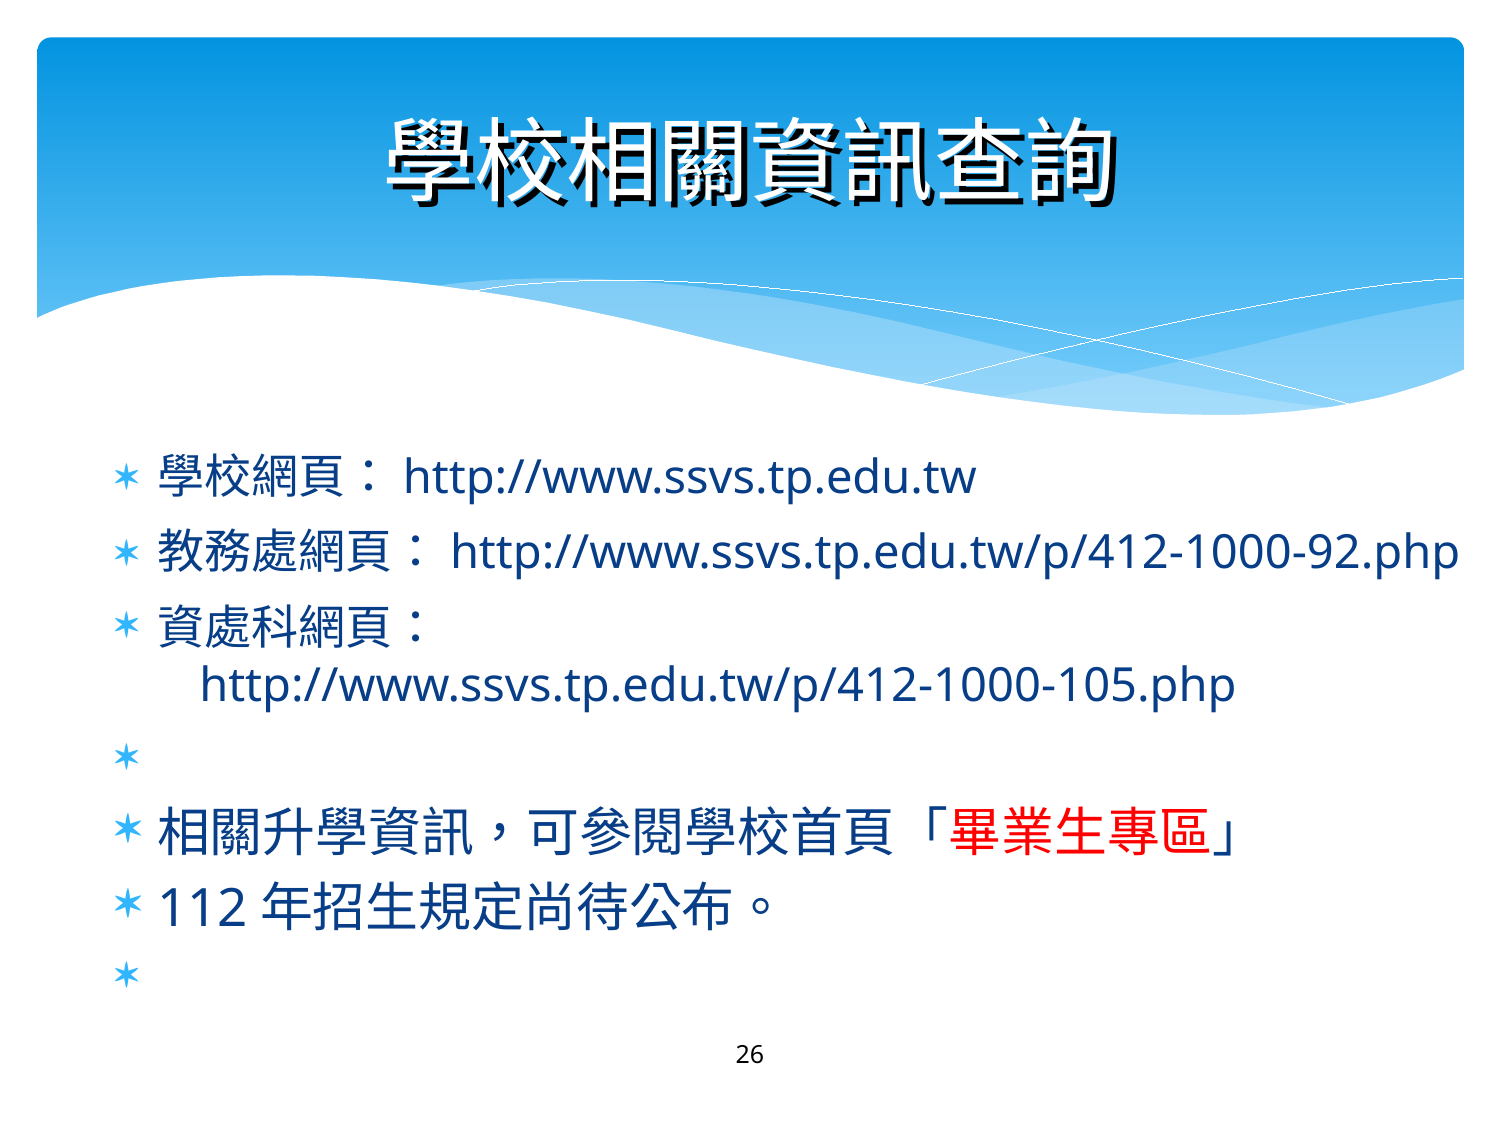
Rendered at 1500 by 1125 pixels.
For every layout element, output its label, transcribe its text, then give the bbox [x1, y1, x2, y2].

title 學校相關資訊查詢 [75, 55, 1426, 261]
list 學校網頁：http://www.ssvs.tp.edu.tw 教務處網頁：http://www.ssvs.tp.edu.tw/p/412-1000-92.php 資處科網頁：http://www.ssvs.tp.edu.tw/p/412-1000-105.php 相關升學資訊，可參閱學校首頁「畢業生專區」 112年招生規定尚待公布。 [100, 438, 1483, 1005]
text_box 26 [654, 1025, 846, 1086]
